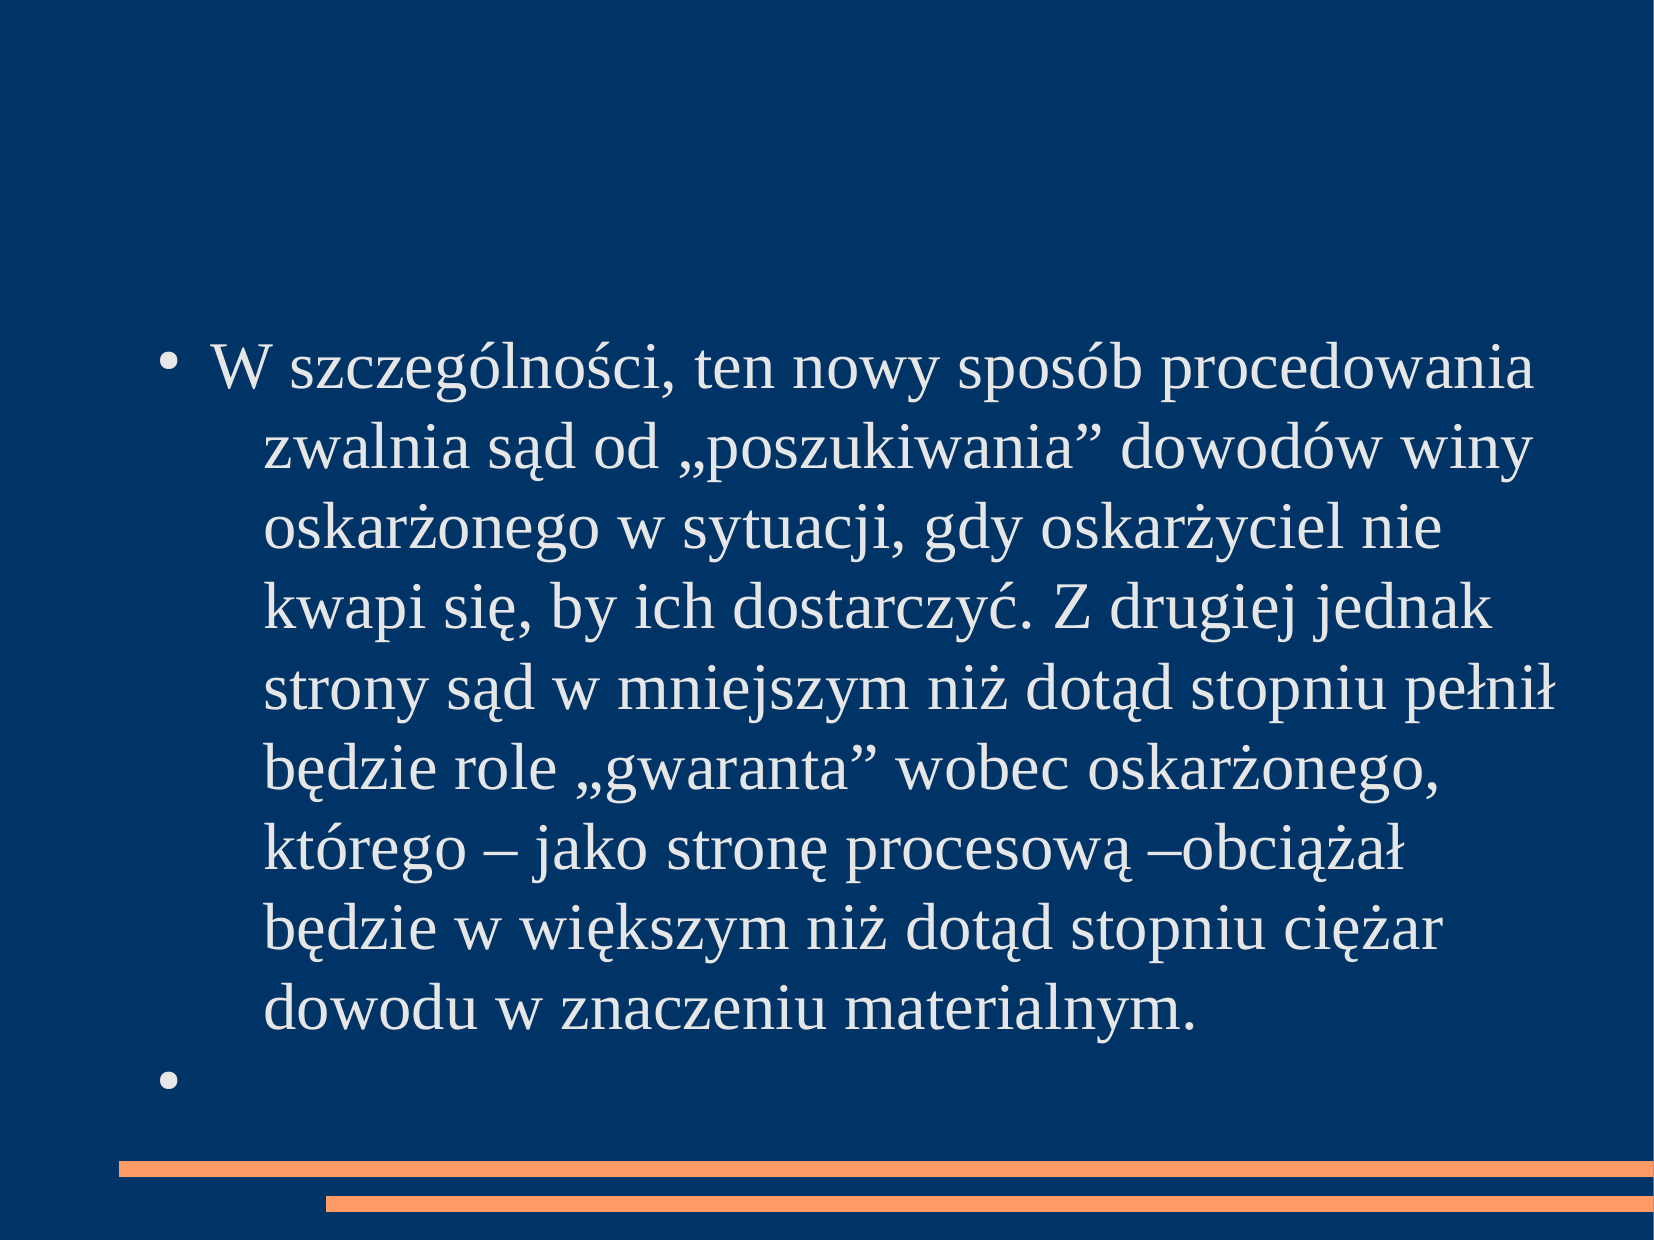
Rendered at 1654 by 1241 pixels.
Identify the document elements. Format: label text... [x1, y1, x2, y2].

list W szczególności, ten nowy sposób procedowania zwalnia sąd od „poszukiwania” dowodów winy oskarżonego w sytuacji, gdy oskarżyciel nie kwapi się, by ich dostarczyć. Z drugiej jednak strony sąd w mniejszym niż dotąd stopniu pełnił będzie role „gwaranta” wobec oskarżonego, którego – jako stronę procesową –obciążał będzie w większym niż dotąd stopniu ciężar dowodu w znaczeniu materialnym. [121, 322, 1561, 1132]
